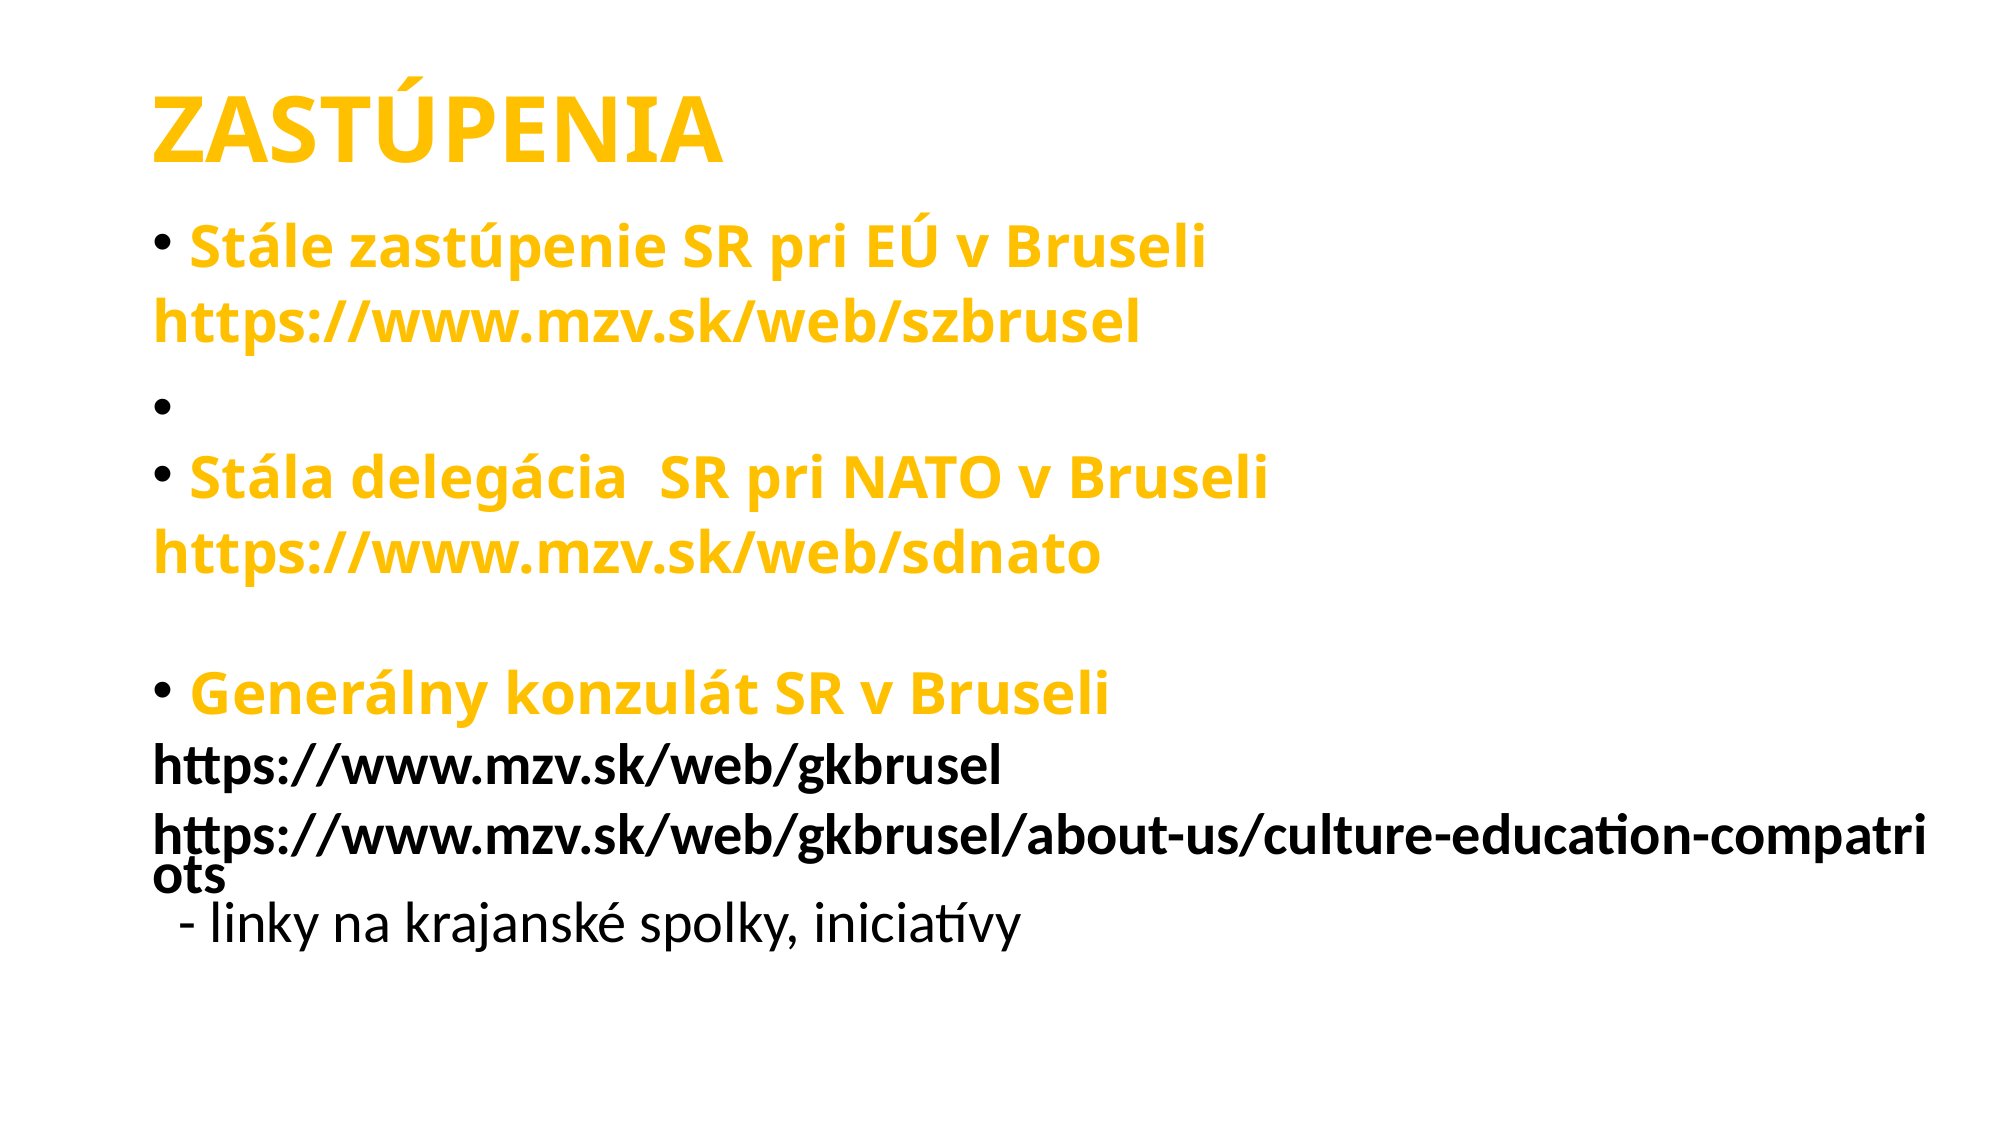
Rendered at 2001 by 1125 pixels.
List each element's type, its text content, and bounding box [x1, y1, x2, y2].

list Stále zastúpenie SR pri EÚ v Bruseli https://www.mzv.sk/web/szbrusel Stála delegácia SR pri NATO v Bruseli https://www.mzv.sk/web/sdnato Generálny konzulát SR v Bruseli https://www.mzv.sk/web/gkbrusel https://www.mzv.sk/web/gkbrusel/about-us/culture-education-compatriots - linky na krajanské spolky, iniciatívy [137, 220, 1944, 1102]
title ZASTÚPENIA [137, 23, 1863, 220]
